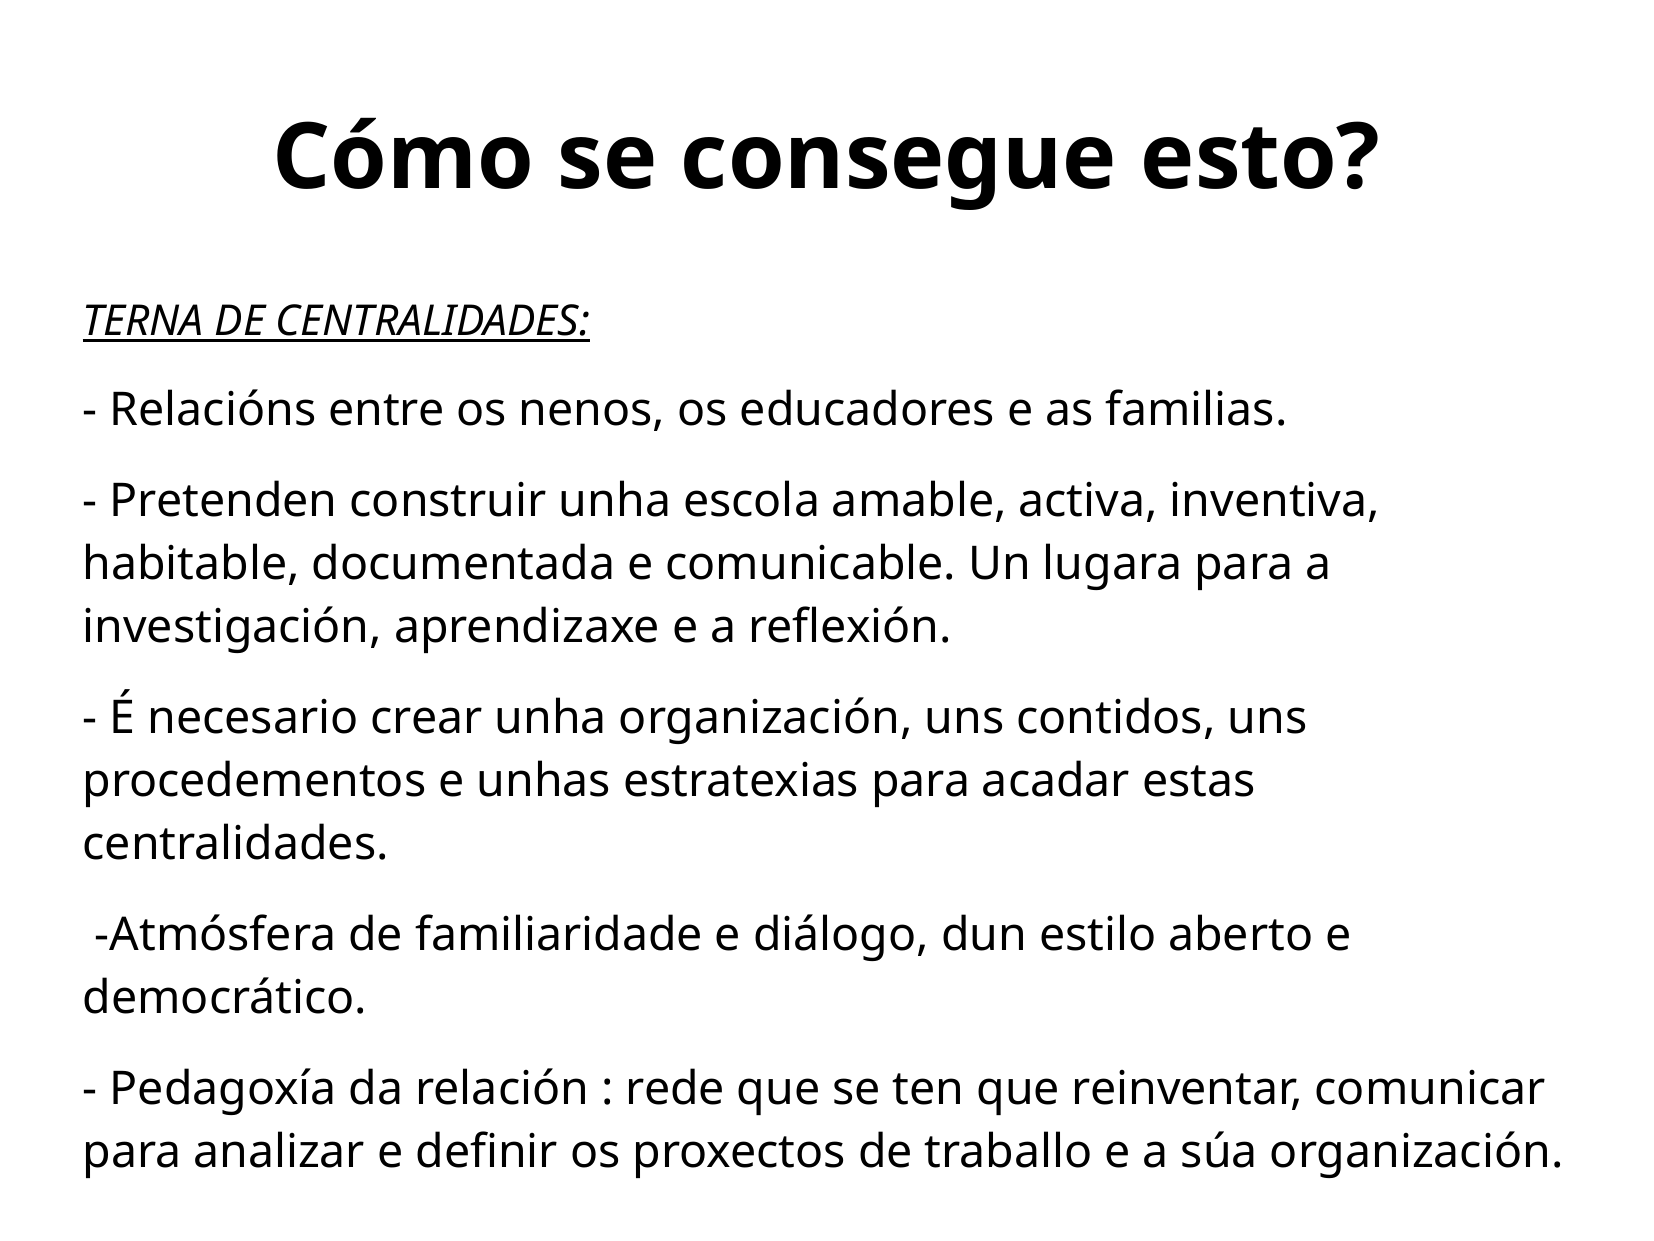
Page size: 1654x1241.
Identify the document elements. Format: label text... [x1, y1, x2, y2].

list TERNA DE CENTRALIDADES: - Relacións entre os nenos, os educadores e as familias. - Pretenden construir unha escola amable, activa, inventiva, habitable, documentada e comunicable. Un lugara para a investigación, aprendizaxe e a reflexión. - É necesario crear unha organización, uns contidos, uns procedementos e unhas estratexias para acadar estas centralidades. -Atmósfera de familiaridade e diálogo, dun estilo aberto e democrático. - Pedagoxía da relación : rede que se ten que reinventar, comunicar para analizar e definir os proxectos de traballo e a súa organización. [82, 290, 1571, 1182]
title Cómo se consegue esto? [82, 49, 1571, 257]
